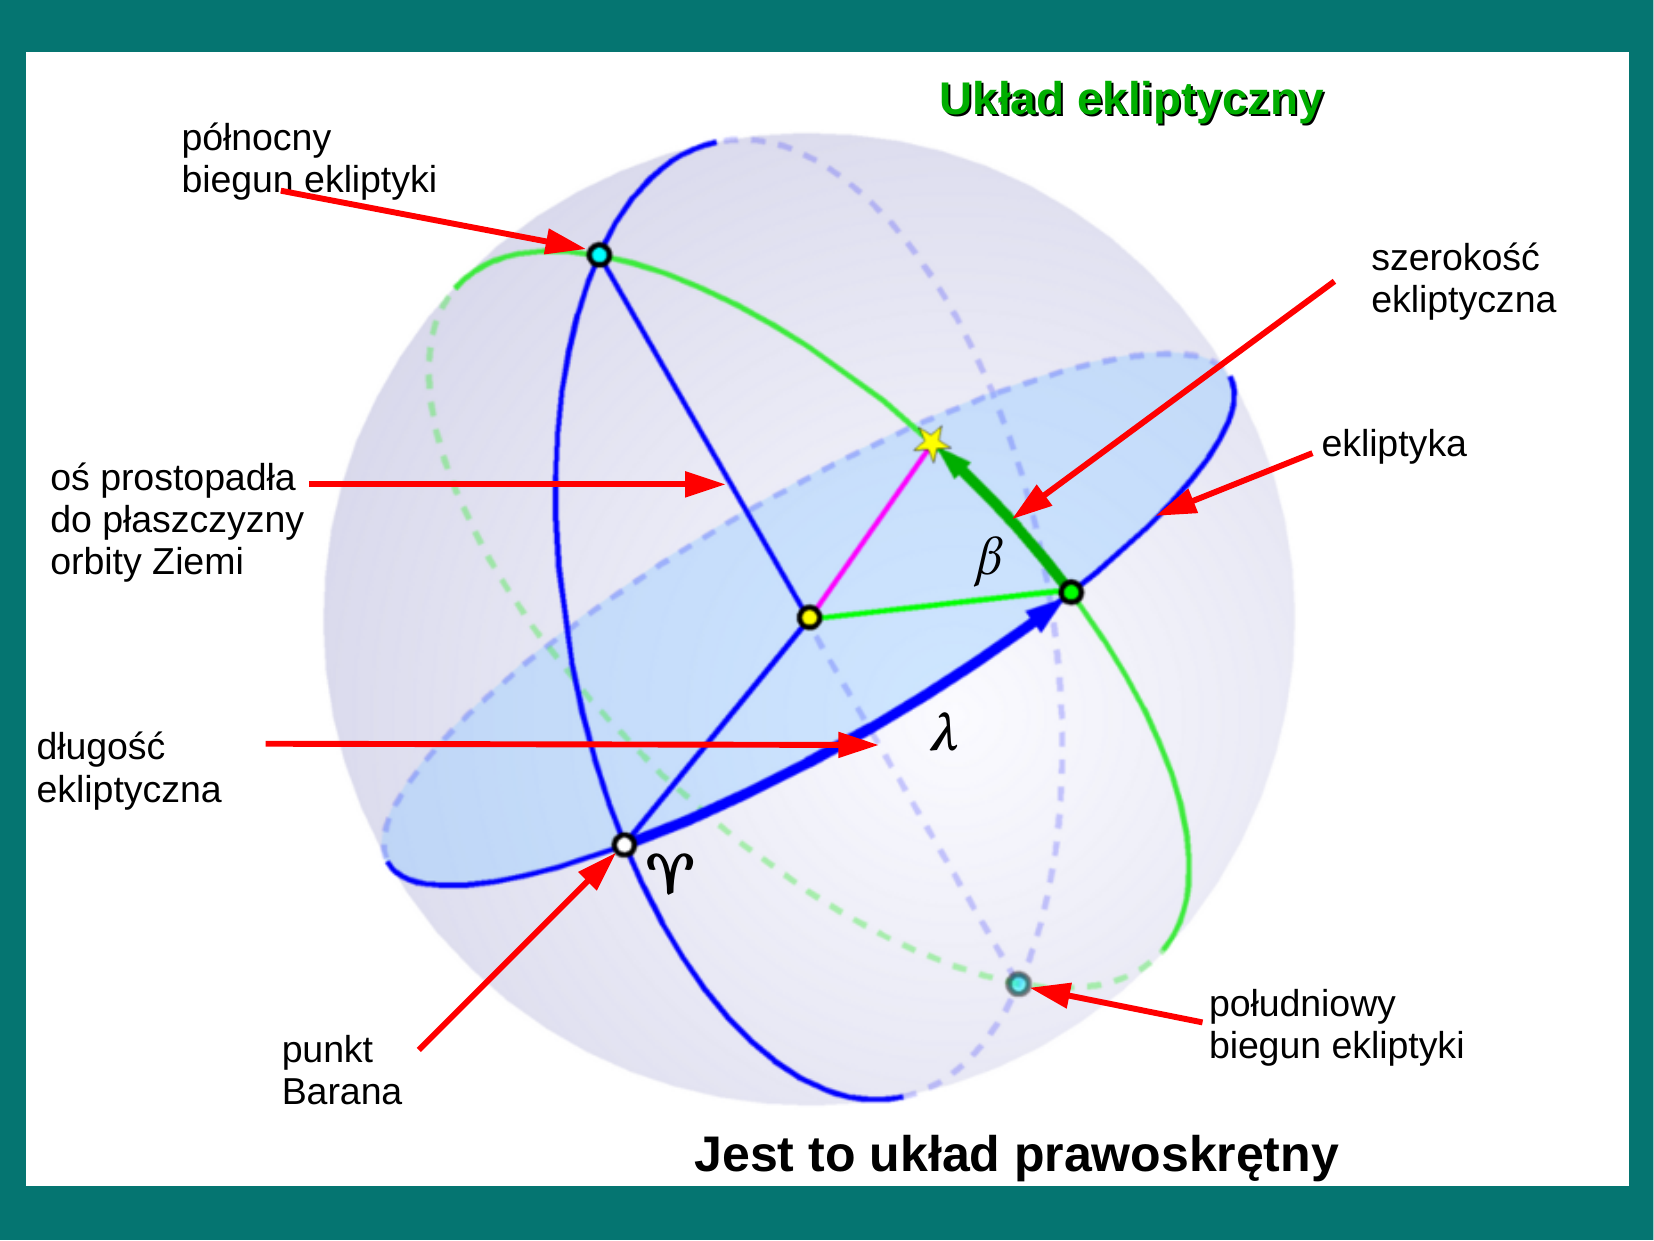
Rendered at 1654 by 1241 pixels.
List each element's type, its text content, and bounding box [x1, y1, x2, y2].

text_box Układ ekliptyczny [925, 65, 1615, 132]
text_box Jest to układ prawoskrętny [680, 1118, 1369, 1189]
text_box długość ekliptyczna [21, 718, 262, 818]
text_box północny biegun ekliptyki [166, 108, 453, 208]
text_box oś prostopadła do płaszczyzny orbity Ziemi [35, 449, 320, 591]
text_box ekliptyka [1306, 414, 1601, 472]
text_box β [959, 518, 1027, 597]
text_box punkt Barana [267, 1020, 418, 1120]
text_box λ [915, 694, 983, 773]
text_box południowy biegun ekliptyki [1194, 974, 1480, 1074]
text_box ♈ [631, 831, 710, 910]
picture [26, 52, 1629, 1186]
text_box szerokość ekliptyczna [1356, 229, 1572, 329]
